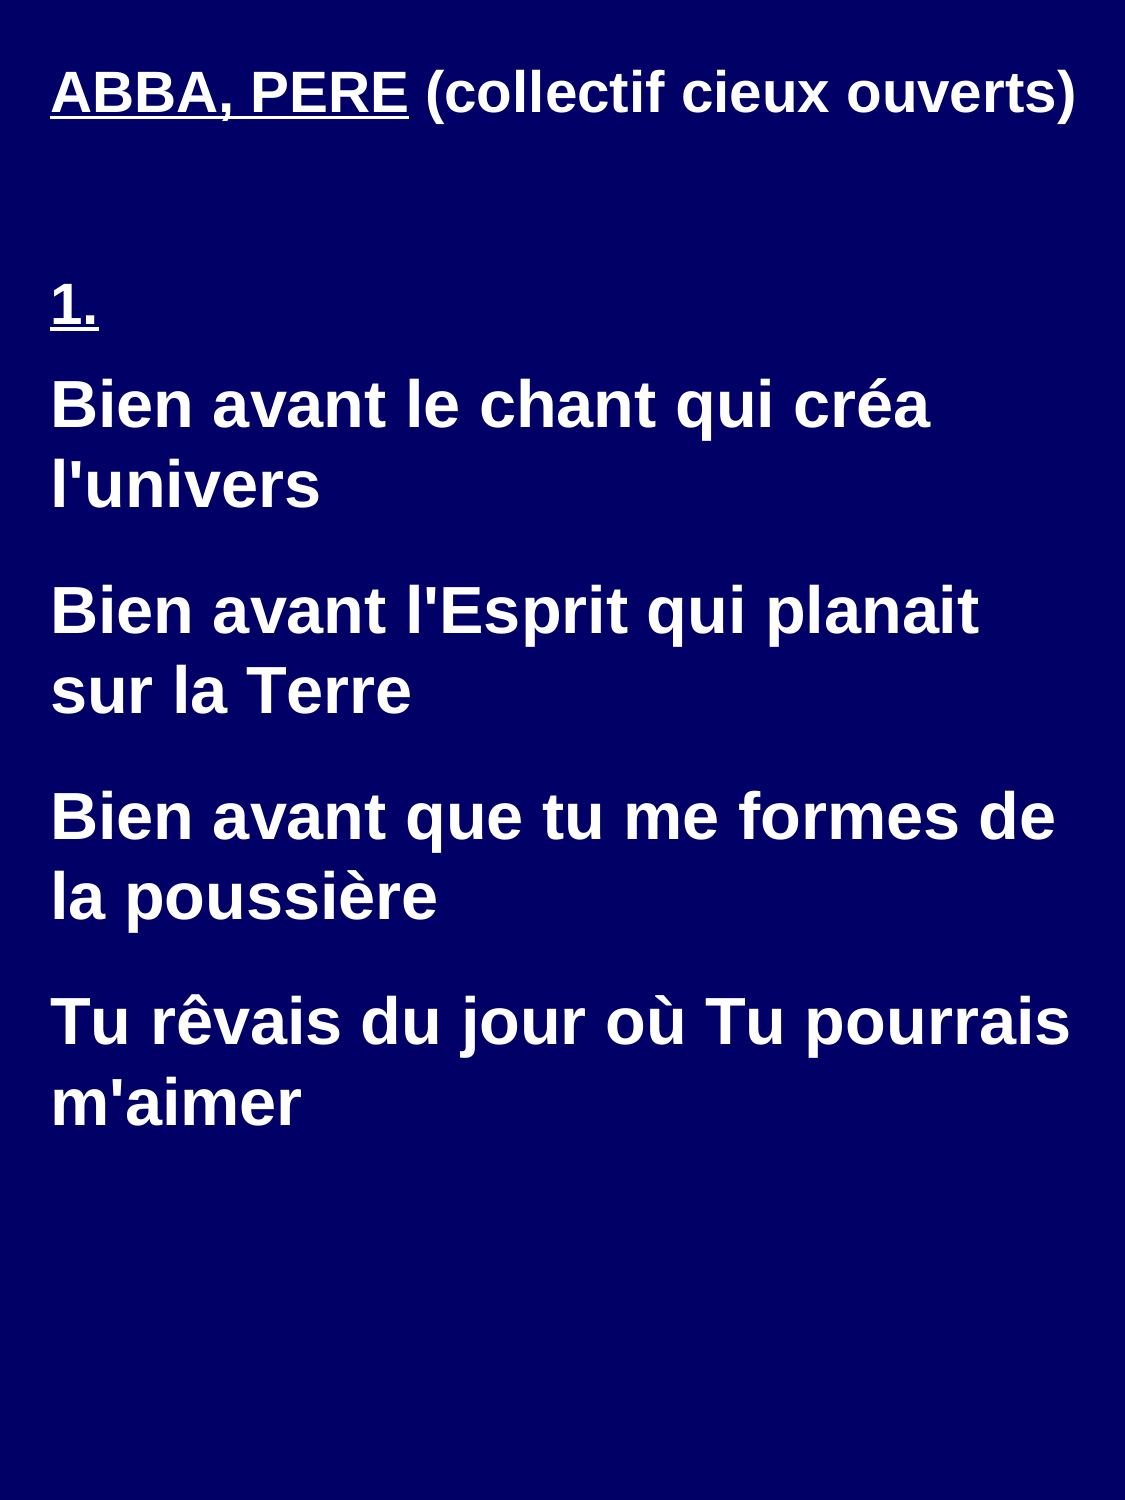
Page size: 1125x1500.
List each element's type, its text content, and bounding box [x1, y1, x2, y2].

text_box ABBA, PERE (collectif cieux ouverts) 1. Bien avant le chant qui créa l'univers Bien avant l'Esprit qui planait sur la Terre Bien avant que tu me formes de la poussière Tu rêvais du jour où Tu pourrais m'aimer [35, 47, 1113, 1442]
